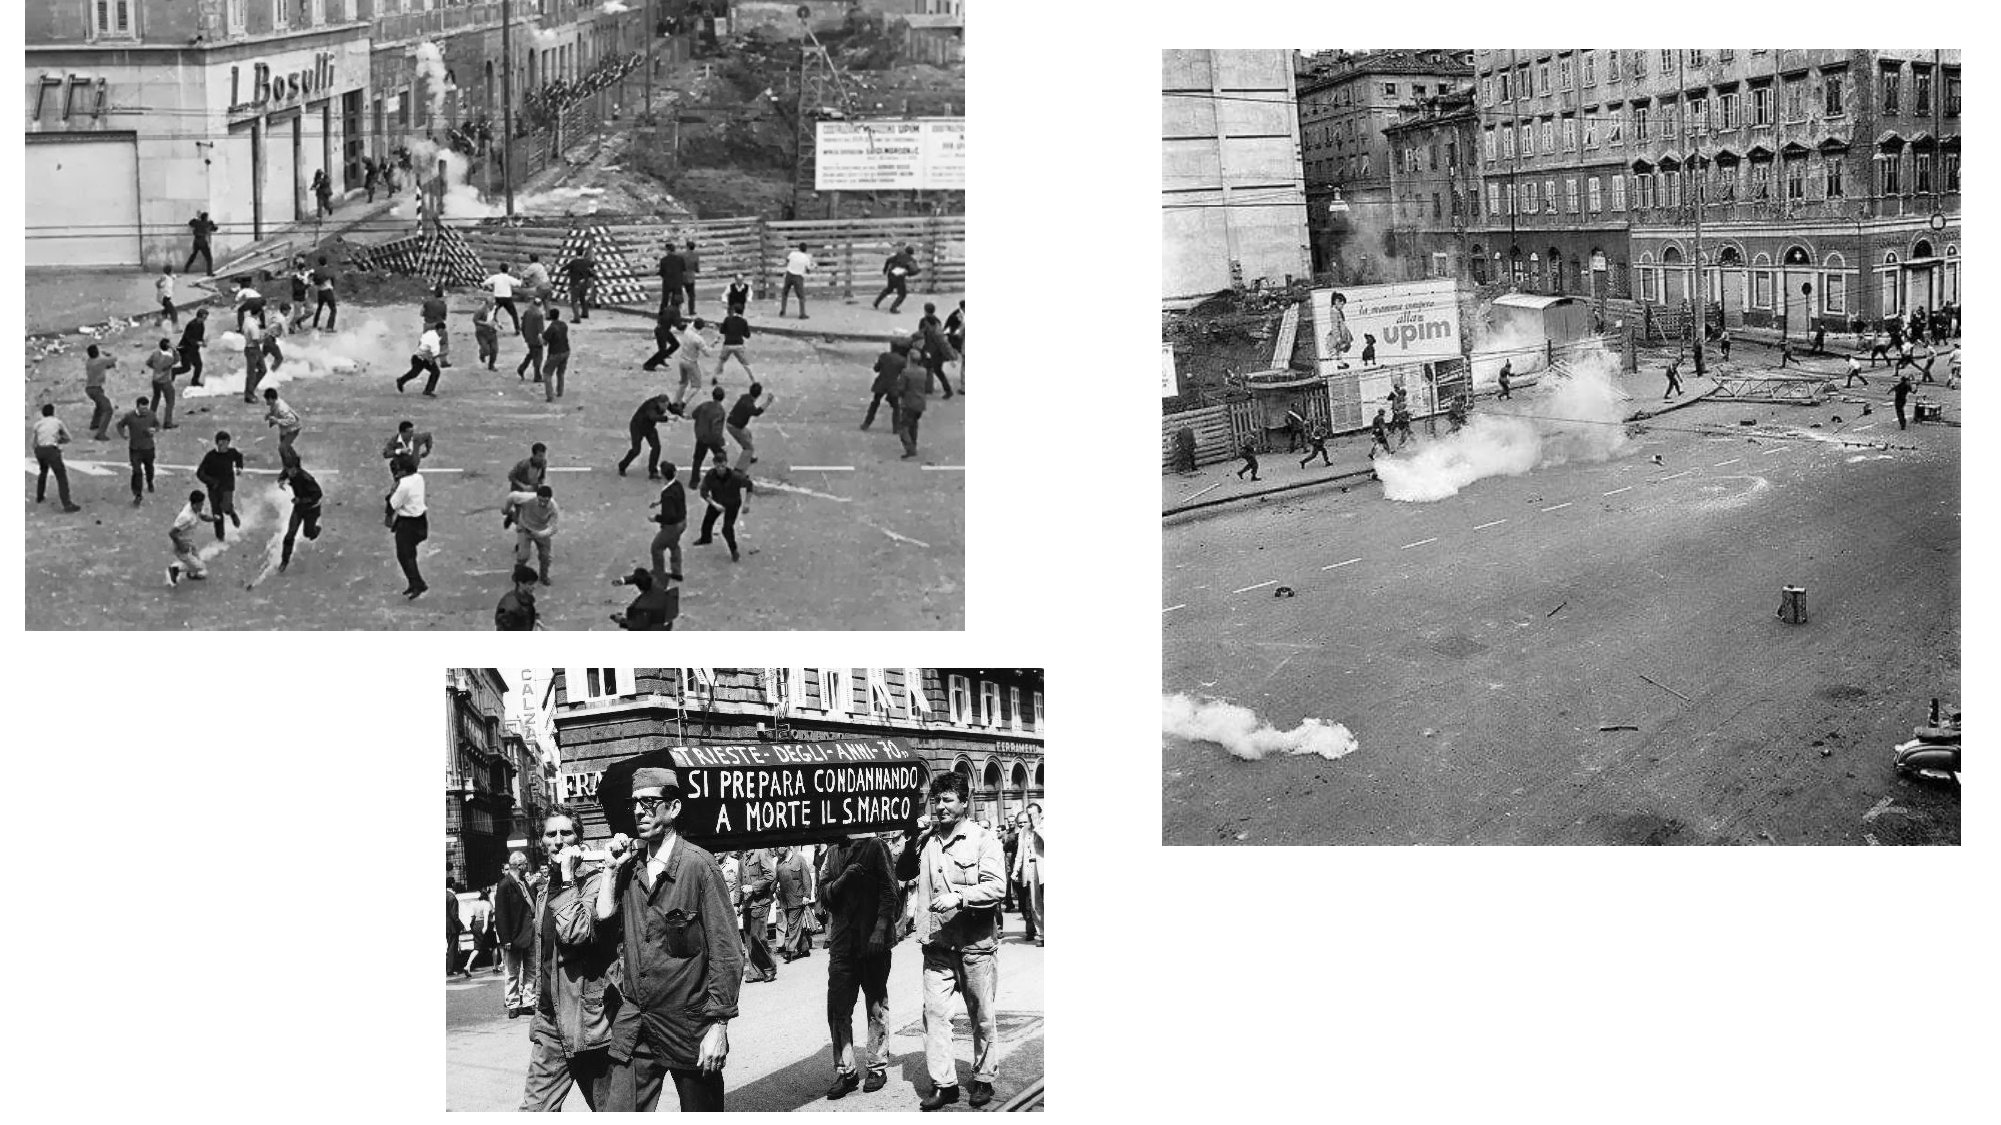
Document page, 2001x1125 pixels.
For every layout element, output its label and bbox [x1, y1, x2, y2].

picture [446, 668, 1044, 1112]
picture [25, 0, 965, 631]
picture [1162, 50, 1961, 846]
